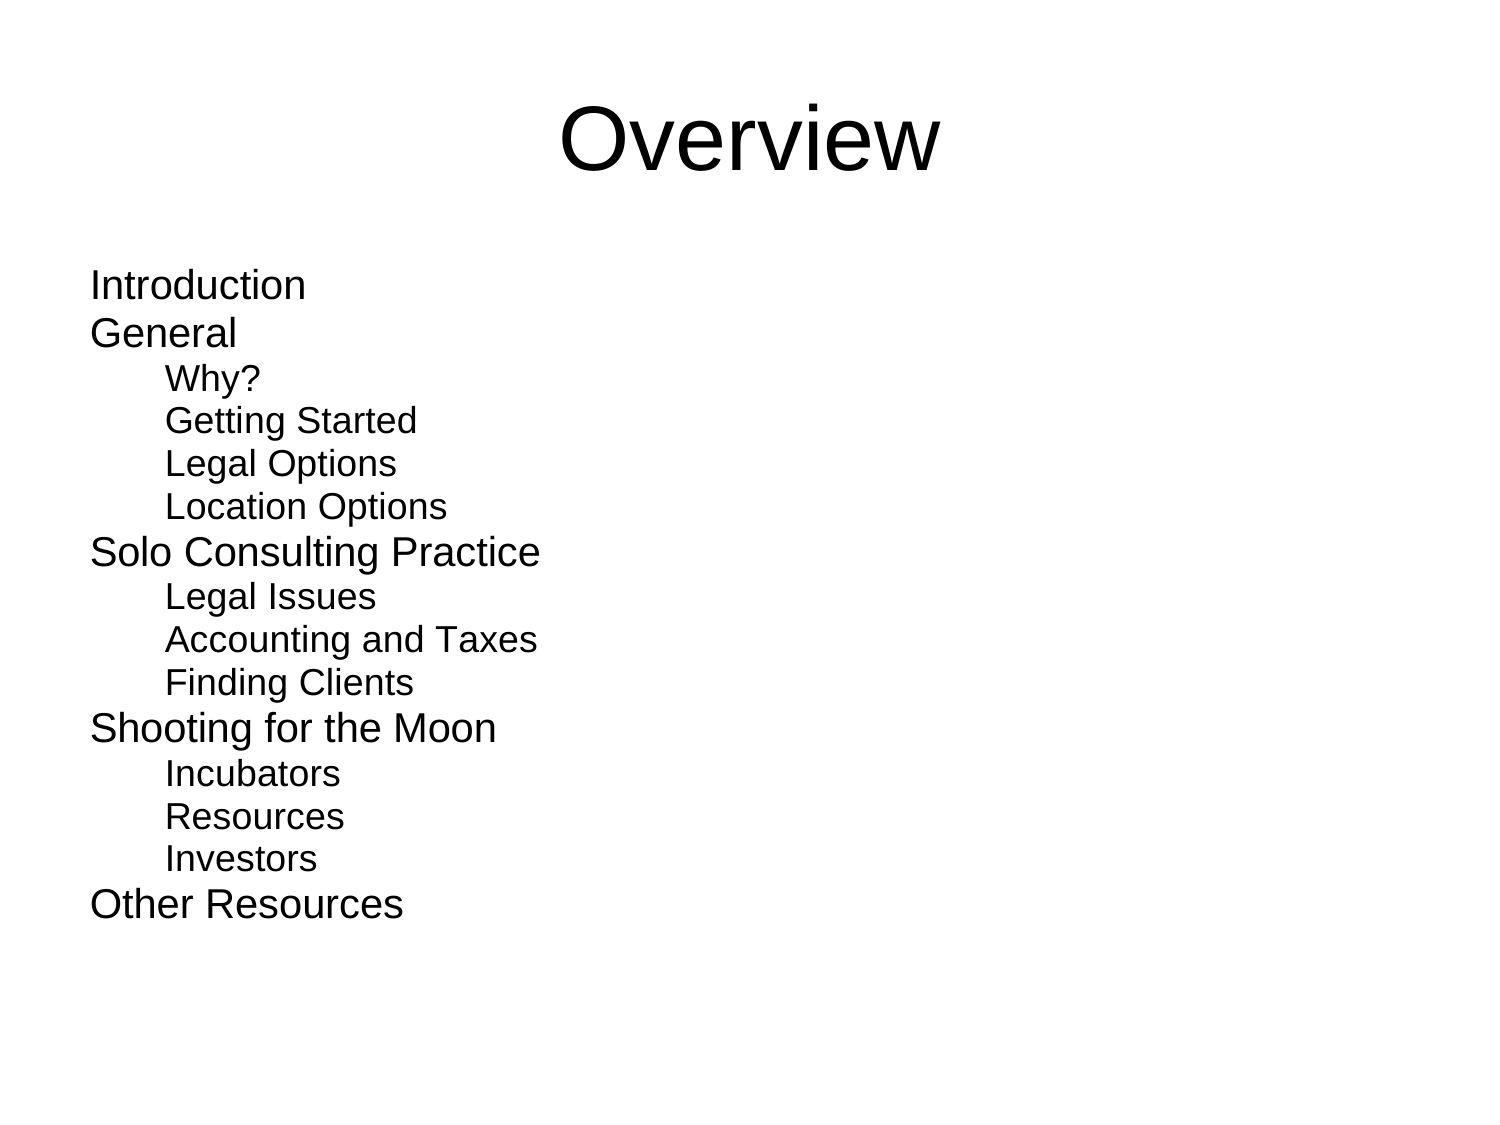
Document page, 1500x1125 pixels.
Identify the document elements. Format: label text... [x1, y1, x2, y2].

title Overview [75, 45, 1426, 233]
list Introduction General Why? Getting Started Legal Options Location Options Solo Consulting Practice Legal Issues Accounting and Taxes Finding Clients Shooting for the Moon Incubators Resources Investors Other Resources [75, 262, 1426, 1006]
